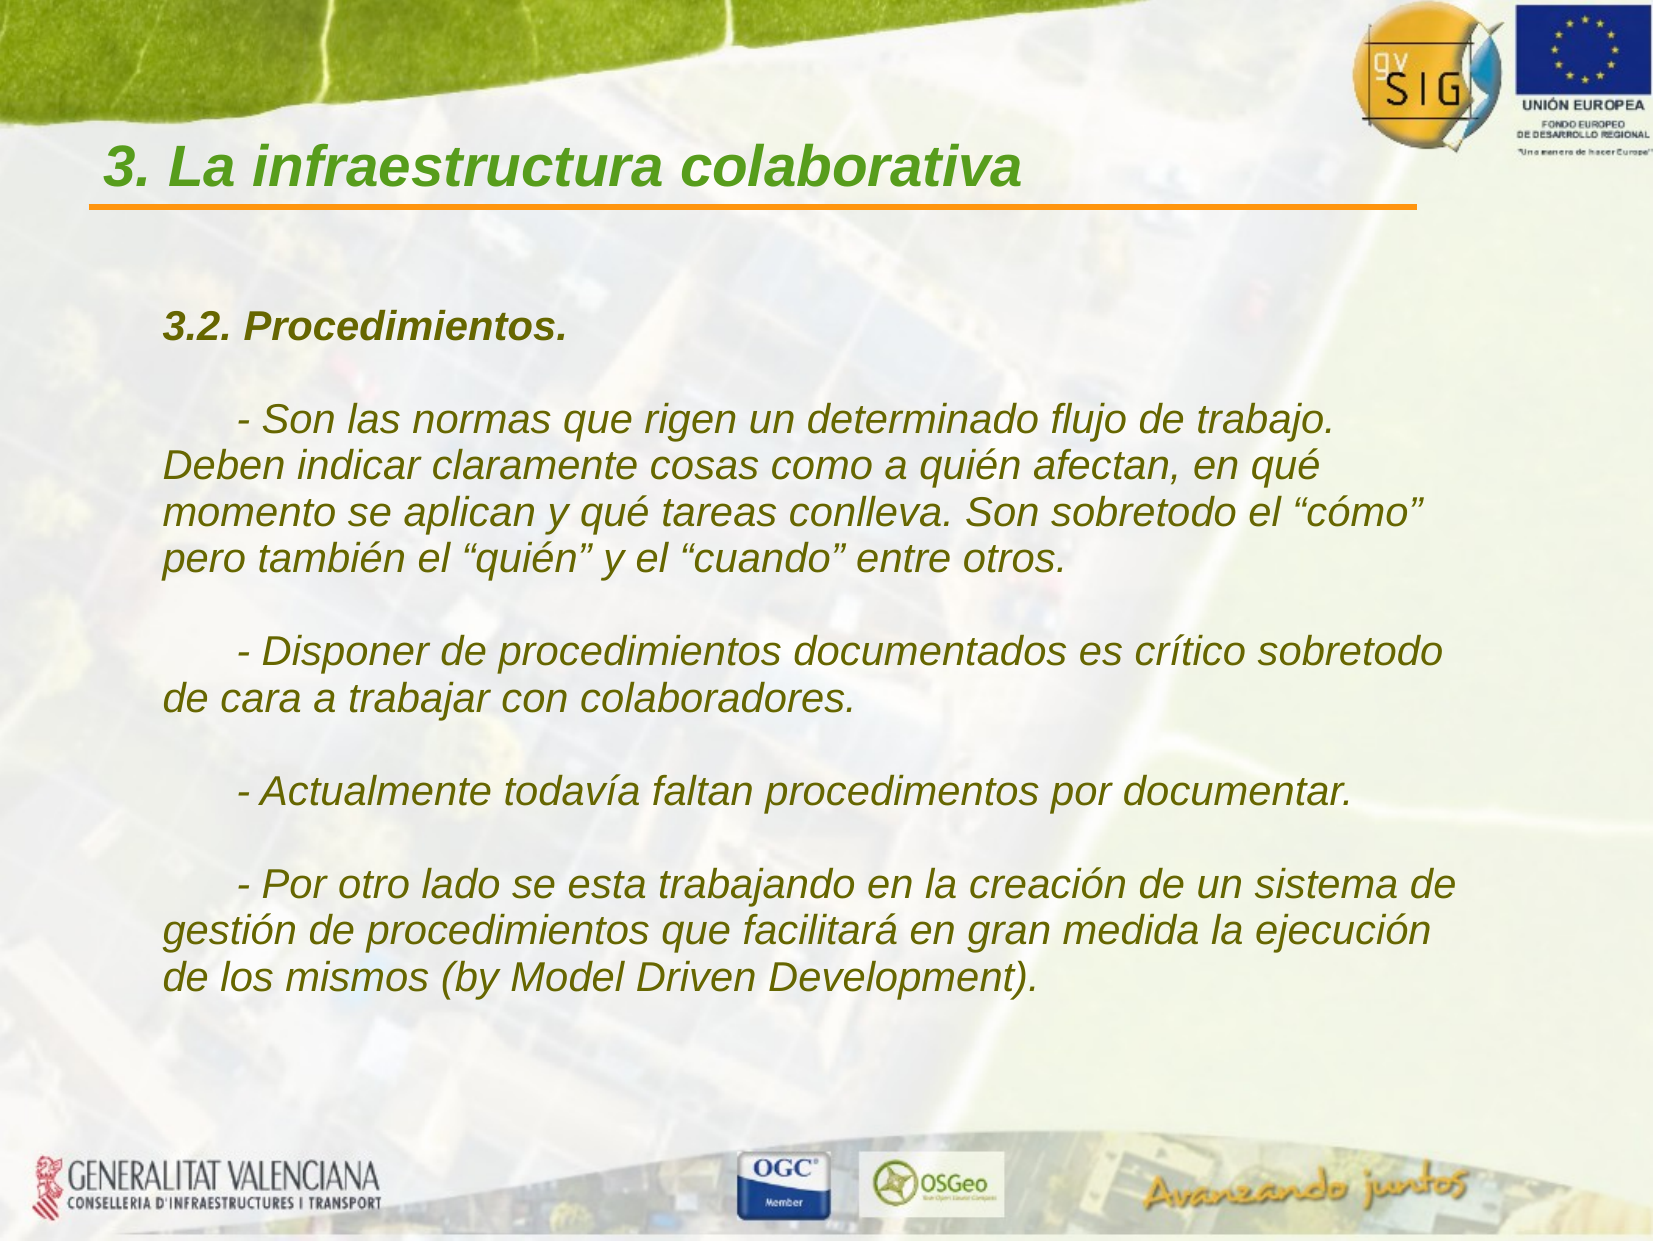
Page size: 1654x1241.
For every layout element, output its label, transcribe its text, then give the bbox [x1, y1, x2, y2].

picture [0, 0, 1653, 1241]
text_box 3.2. Procedimientos. - Son las normas que rigen un determinado flujo de trabajo. Deben indicar claramente cosas como a quién afectan, en qué momento se aplican y qué tareas conlleva. Son sobretodo el “cómo” pero también el “quién” y el “cuando” entre otros. - Disponer de procedimientos documentados es crítico sobretodo de cara a trabajar con colaboradores. - Actualmente todavía faltan procedimentos por documentar. - Por otro lado se esta trabajando en la creación de un sistema de gestión de procedimientos que facilitará en gran medida la ejecución de los mismos (by Model Driven Development). [147, 295, 1477, 1105]
text_box 3. La infraestructura colaborativa [88, 126, 1418, 215]
